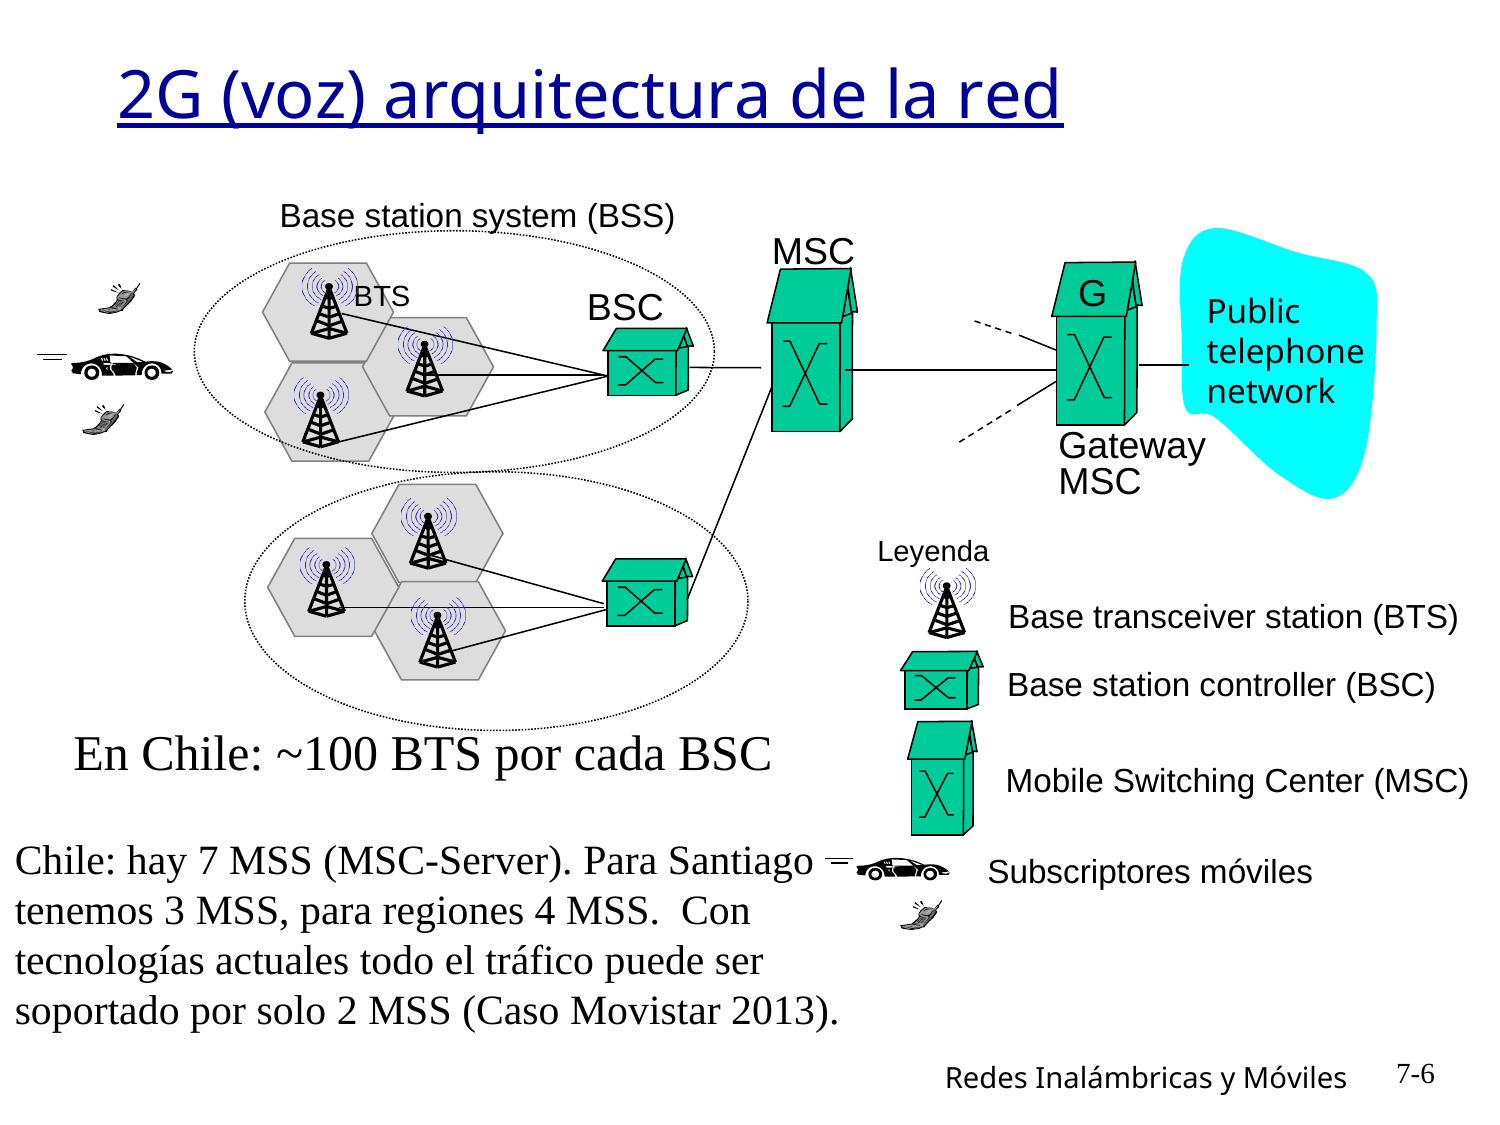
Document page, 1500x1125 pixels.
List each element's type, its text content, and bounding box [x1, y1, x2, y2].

text_box [311, 425, 319, 431]
text_box [313, 602, 323, 608]
text_box [323, 425, 331, 431]
text_box [440, 645, 448, 651]
picture [398, 326, 453, 364]
text_box [329, 595, 337, 600]
text_box Subscriptores móviles [972, 842, 1329, 899]
text_box Gateway MSC [1043, 422, 1222, 510]
text_box [1179, 227, 1374, 415]
text_box Base station controller (BSC) [992, 655, 1452, 711]
text_box [453, 411, 470, 416]
text_box BTS [339, 269, 426, 320]
picture [294, 377, 349, 414]
picture [401, 498, 457, 536]
text_box [315, 324, 326, 330]
text_box [319, 316, 327, 322]
text_box Leyenda [862, 524, 1005, 576]
text_box [428, 645, 436, 651]
text_box [424, 513, 432, 520]
text_box [377, 317, 482, 345]
text_box [1215, 418, 1371, 500]
picture [82, 404, 124, 435]
text_box G [1063, 261, 1123, 322]
picture [411, 597, 466, 635]
text_box [324, 433, 334, 438]
picture [98, 283, 140, 314]
text_box [418, 546, 426, 552]
picture [300, 547, 355, 584]
text_box Base transceiver station (BTS) [993, 587, 1475, 644]
picture [938, 854, 950, 881]
text_box [323, 561, 330, 568]
text_box Base station system (BSS) [264, 186, 692, 243]
text_box Public telephone network [1191, 282, 1380, 418]
picture [920, 576, 976, 605]
text_box [325, 283, 333, 290]
picture [71, 350, 174, 380]
text_box [442, 653, 452, 659]
text_box MSC [757, 218, 871, 280]
text_box [317, 392, 324, 398]
text_box [262, 263, 489, 462]
text_box [421, 341, 428, 347]
text_box [411, 381, 422, 388]
text_box [267, 484, 503, 680]
picture [938, 900, 942, 931]
text_box BSC [572, 275, 679, 336]
text_box BTS [358, 297, 368, 304]
text_box En Chile: ~100 BTS por cada BSC [58, 712, 788, 788]
text_box 2G (voz) arquitectura de la red [102, 43, 1079, 140]
text_box [331, 317, 339, 323]
text_box [415, 374, 423, 380]
text_box [428, 382, 439, 388]
picture [302, 268, 358, 306]
text_box [435, 341, 494, 374]
text_box [307, 432, 318, 438]
text_box [430, 546, 438, 552]
text_box [414, 553, 425, 560]
text_box [424, 652, 435, 659]
text_box BSC [658, 275, 679, 288]
text_box Mobile Switching Center (MSC) [990, 751, 1486, 808]
text_box [447, 608, 506, 649]
text_box [334, 324, 343, 330]
text_box [943, 583, 950, 589]
text_box [434, 612, 441, 619]
text_box Chile: hay 7 MSS (MSC-Server). Para Santiago tenemos 3 MSS, para regiones 4 MSS. Con tecnologías actuales todo el tráfico puede ser soportado por solo 2 MSS (Caso Movistar 2013). [0, 825, 938, 1040]
text_box [331, 602, 340, 607]
